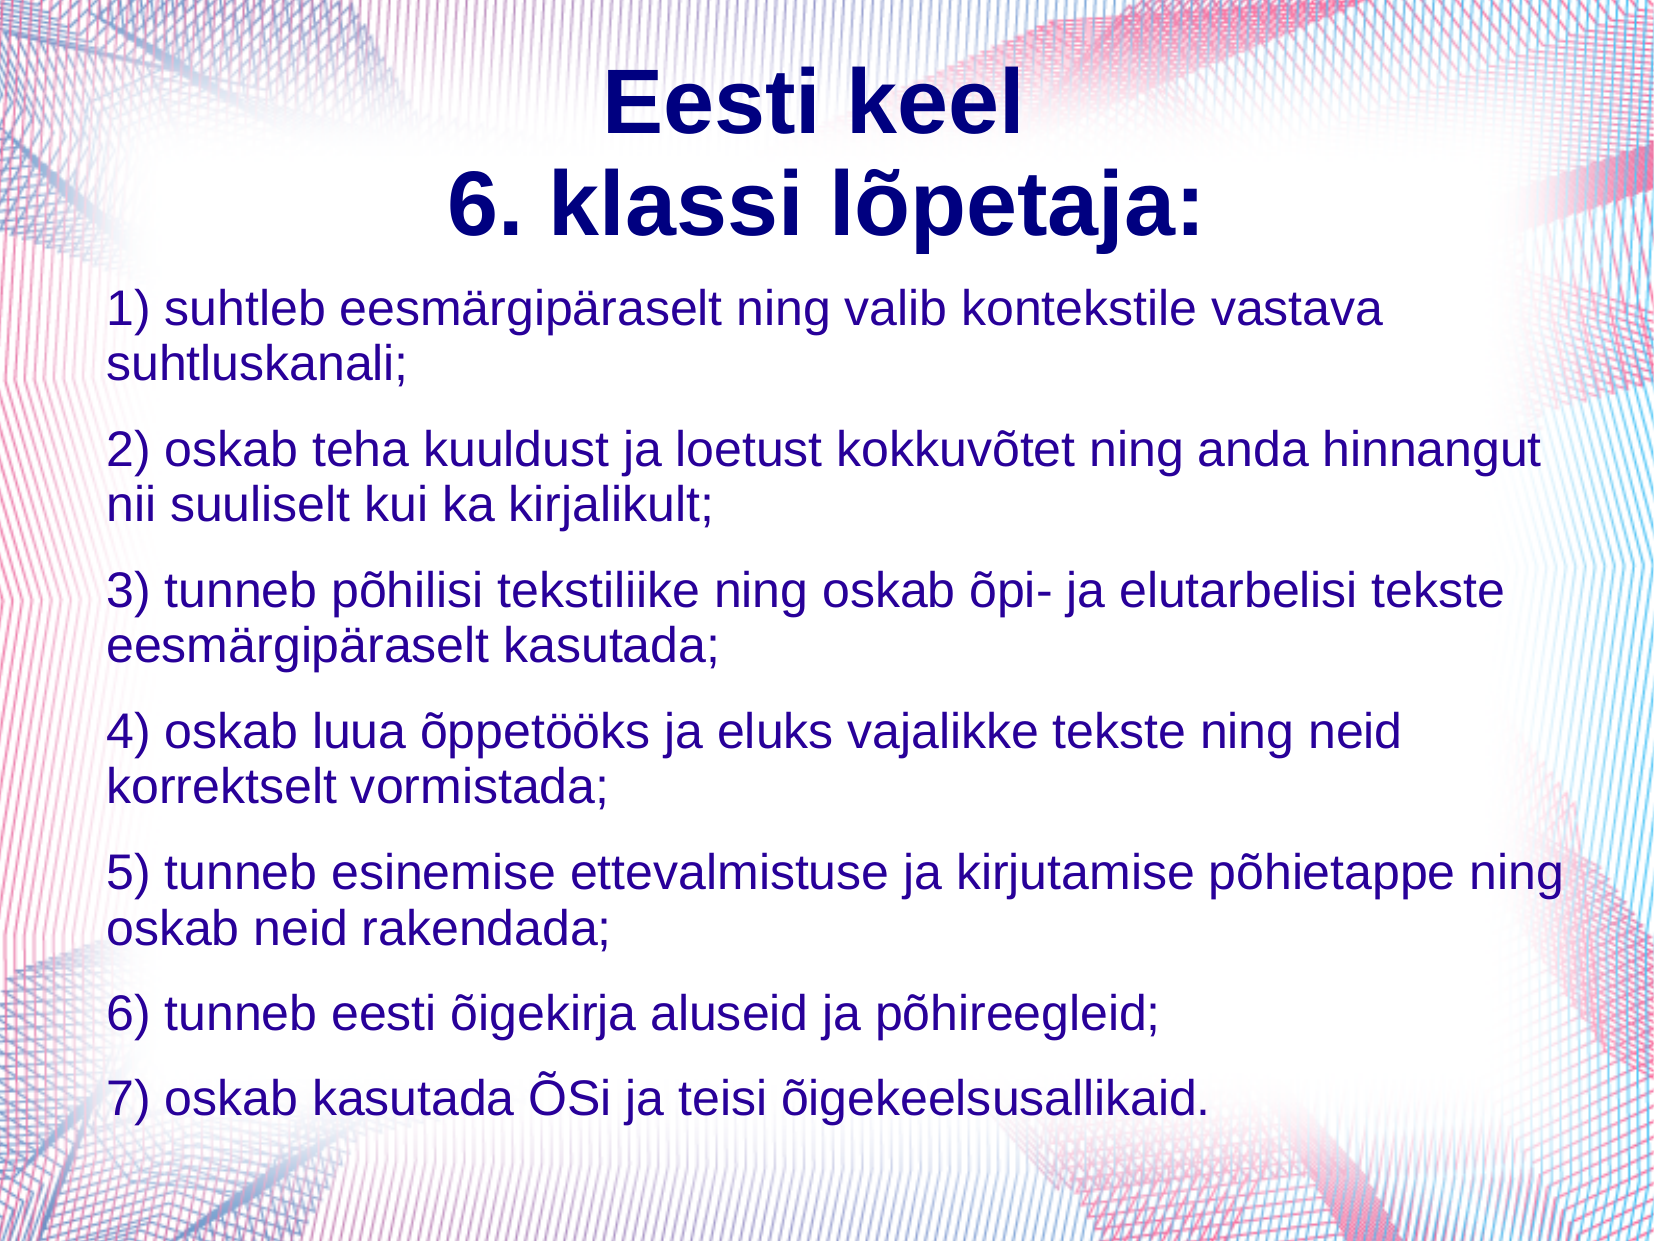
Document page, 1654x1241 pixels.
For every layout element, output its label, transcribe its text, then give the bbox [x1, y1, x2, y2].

title Eesti keel 6. klassi lõpetaja: [82, 49, 1571, 257]
list 1) suhtleb eesmärgipäraselt ning valib kontekstile vastava suhtluskanali; 2) oskab teha kuuldust ja loetust kokkuvõtet ning anda hinnangut nii suuliselt kui ka kirjalikult; 3) tunneb põhilisi tekstiliike ning oskab õpi- ja elutarbelisi tekste eesmärgipäraselt kasutada; 4) oskab luua õppetööks ja eluks vajalikke tekste ning neid korrektselt vormistada; 5) tunneb esinemise ettevalmistuse ja kirjutamise põhietappe ning oskab neid rakendada; 6) tunneb eesti õigekirja aluseid ja põhireegleid; 7) oskab kasutada ÕSi ja teisi õigekeelsusallikaid. [106, 279, 1595, 1127]
picture [0, 0, 1654, 1241]
